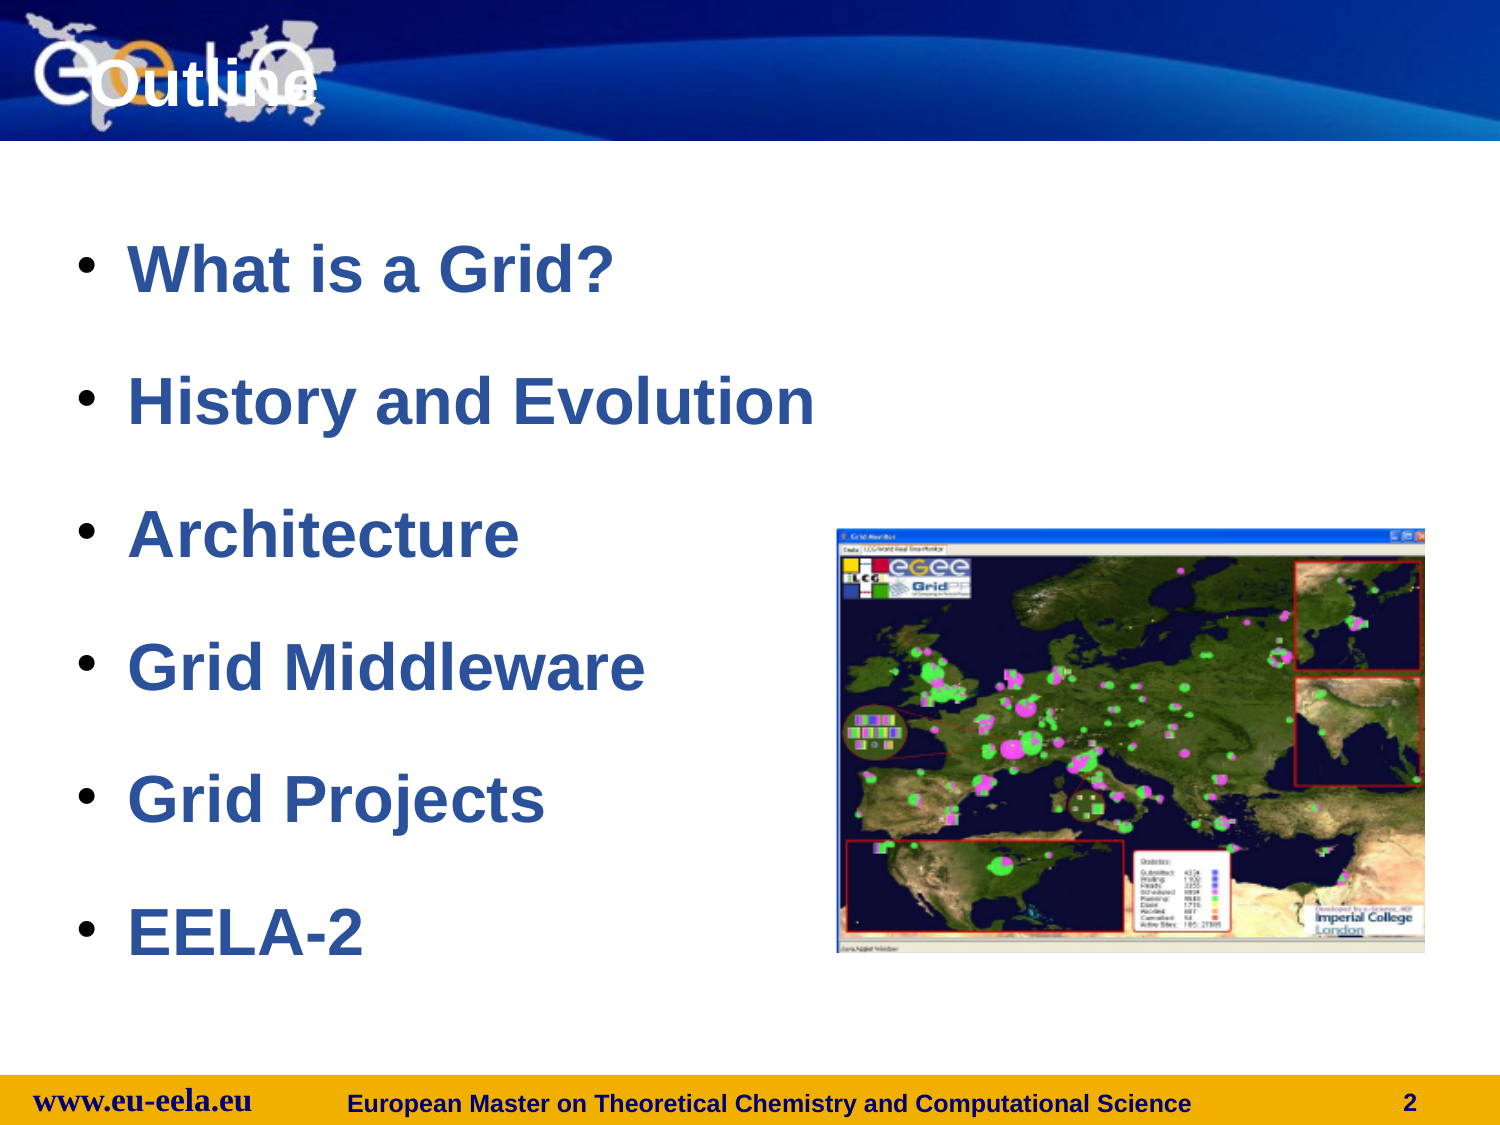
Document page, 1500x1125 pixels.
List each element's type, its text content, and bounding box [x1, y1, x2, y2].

text_box European Master on Theoretical Chemistry and Computational Science [332, 1080, 1388, 1125]
title Outline [75, 0, 1425, 174]
text_box [1388, 1078, 1475, 1125]
picture [817, 525, 1426, 953]
list What is a Grid? History and Evolution Architecture Grid Middleware Grid Projects EELA-2 [54, 177, 1464, 1069]
